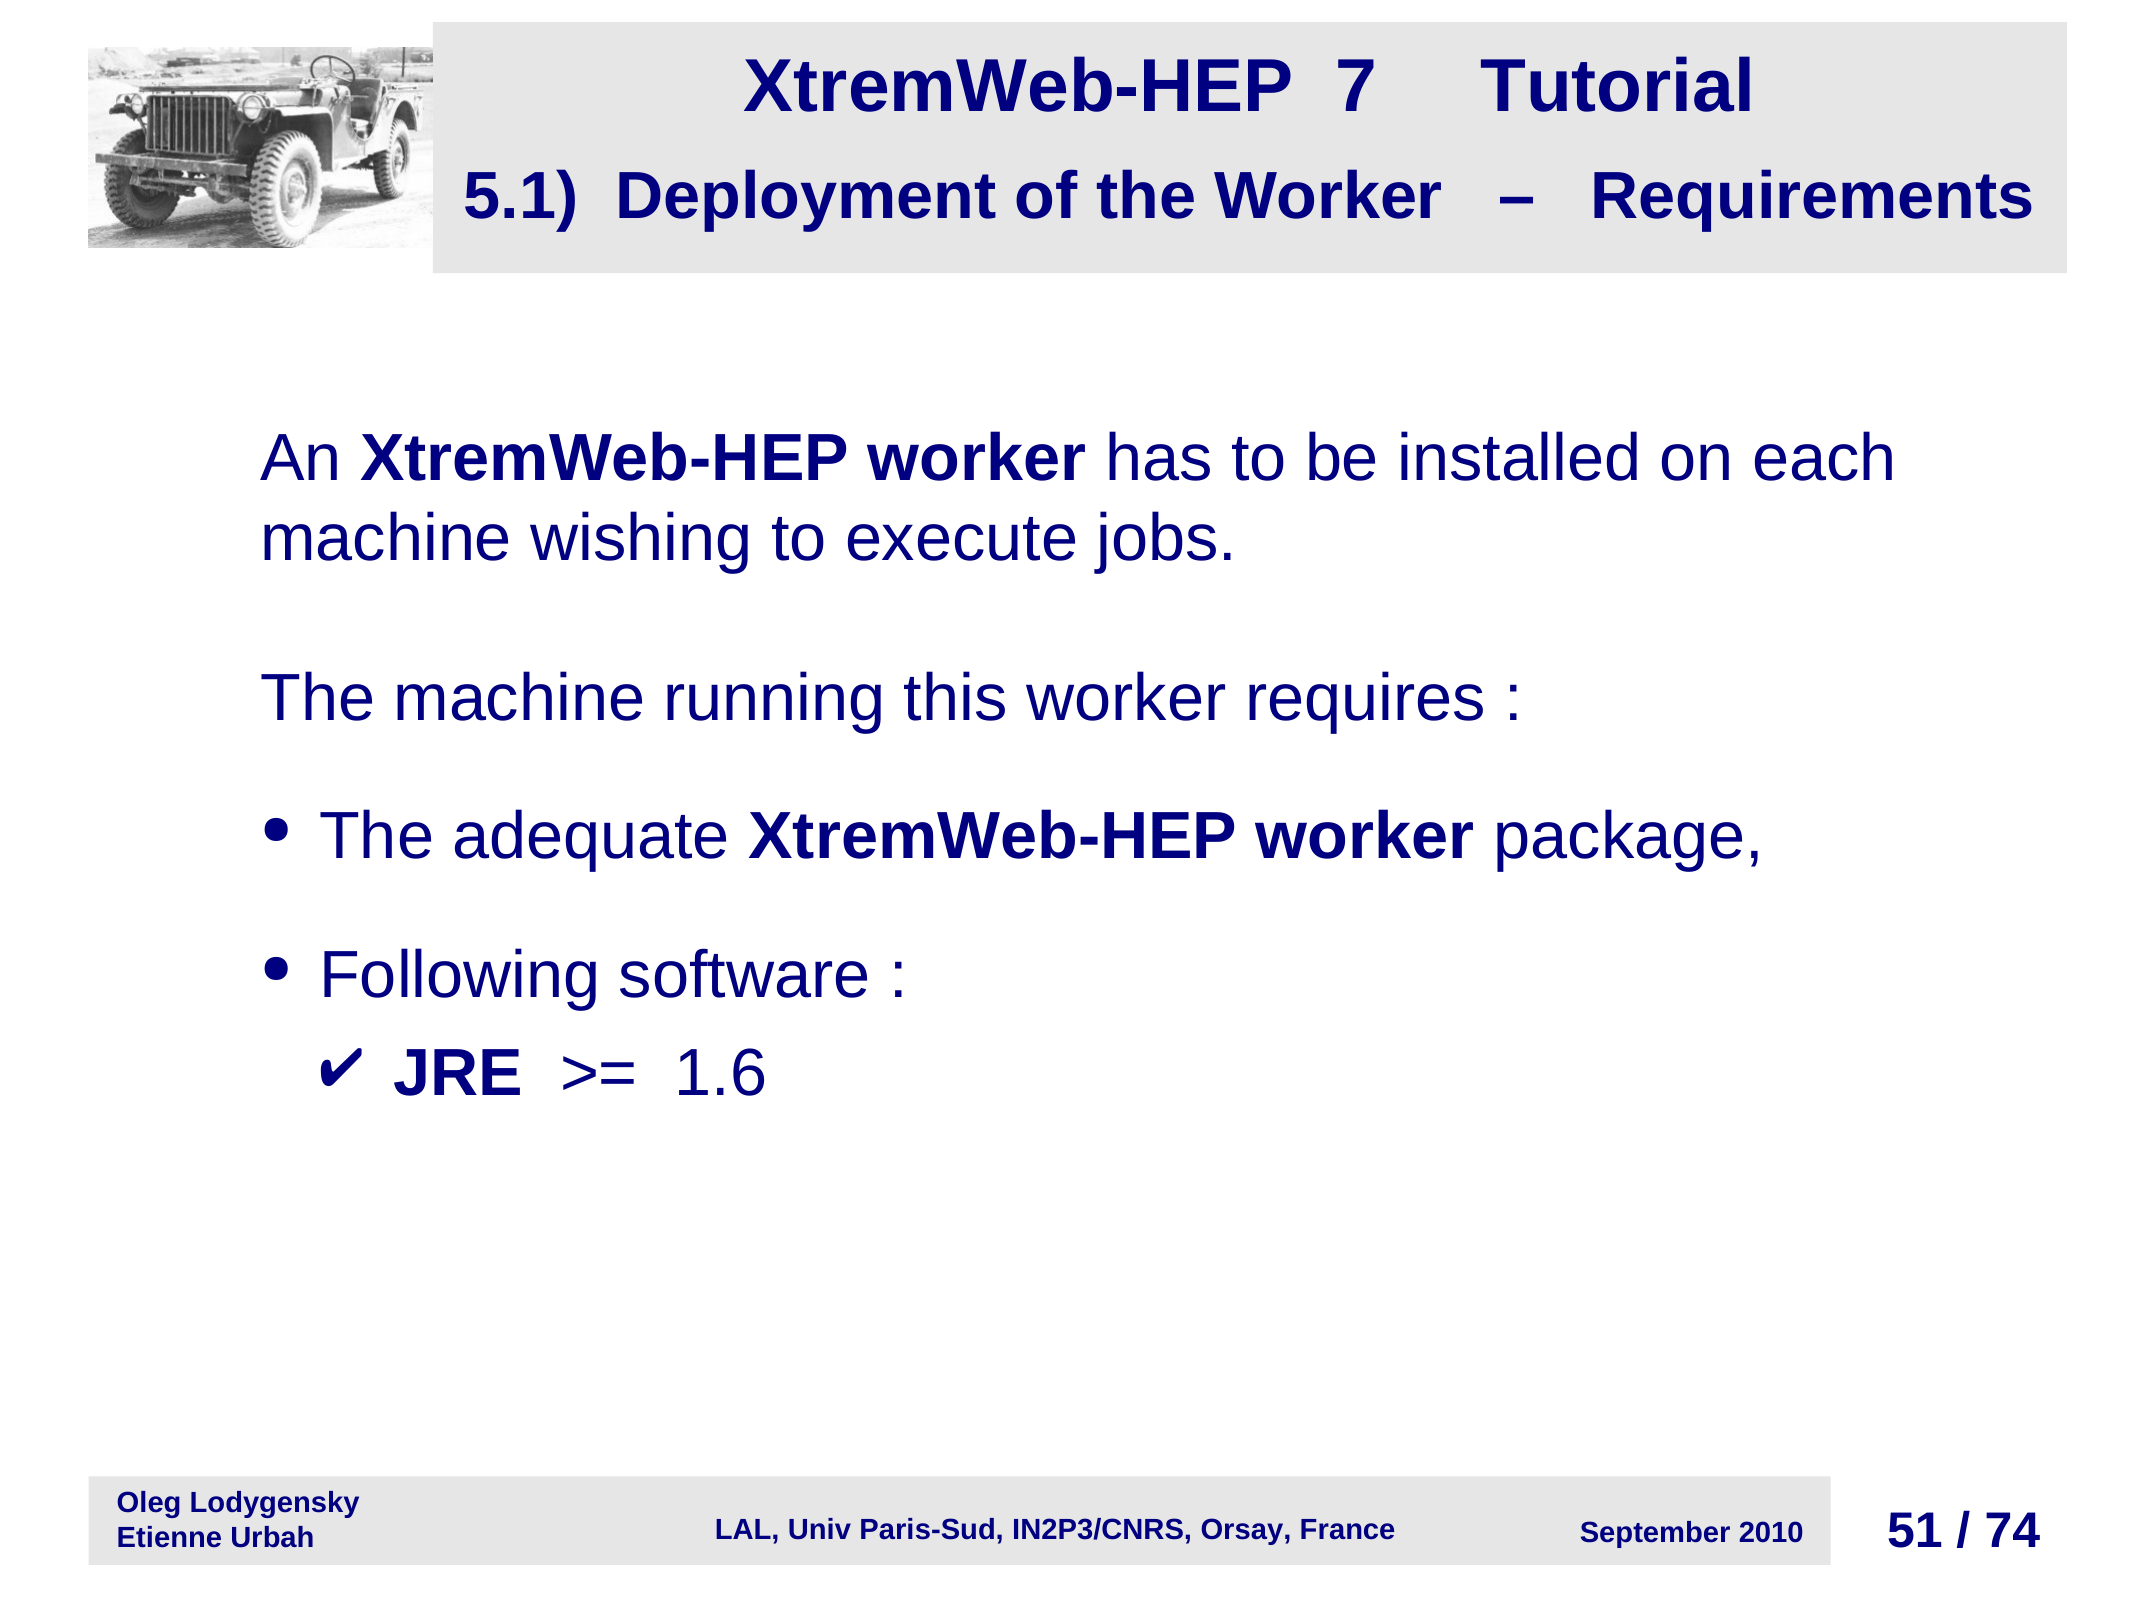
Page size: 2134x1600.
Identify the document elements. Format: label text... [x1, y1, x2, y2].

picture [88, 47, 433, 248]
title 5.1) Deployment of the Worker – Requirements [442, 118, 2067, 266]
text_box An XtremWeb-HEP worker has to be installed on each machine wishing to execute jobs. The machine running this worker requires : The adequate XtremWeb-HEP worker package, Following software : JRE >= 1.6 [250, 413, 2053, 1344]
